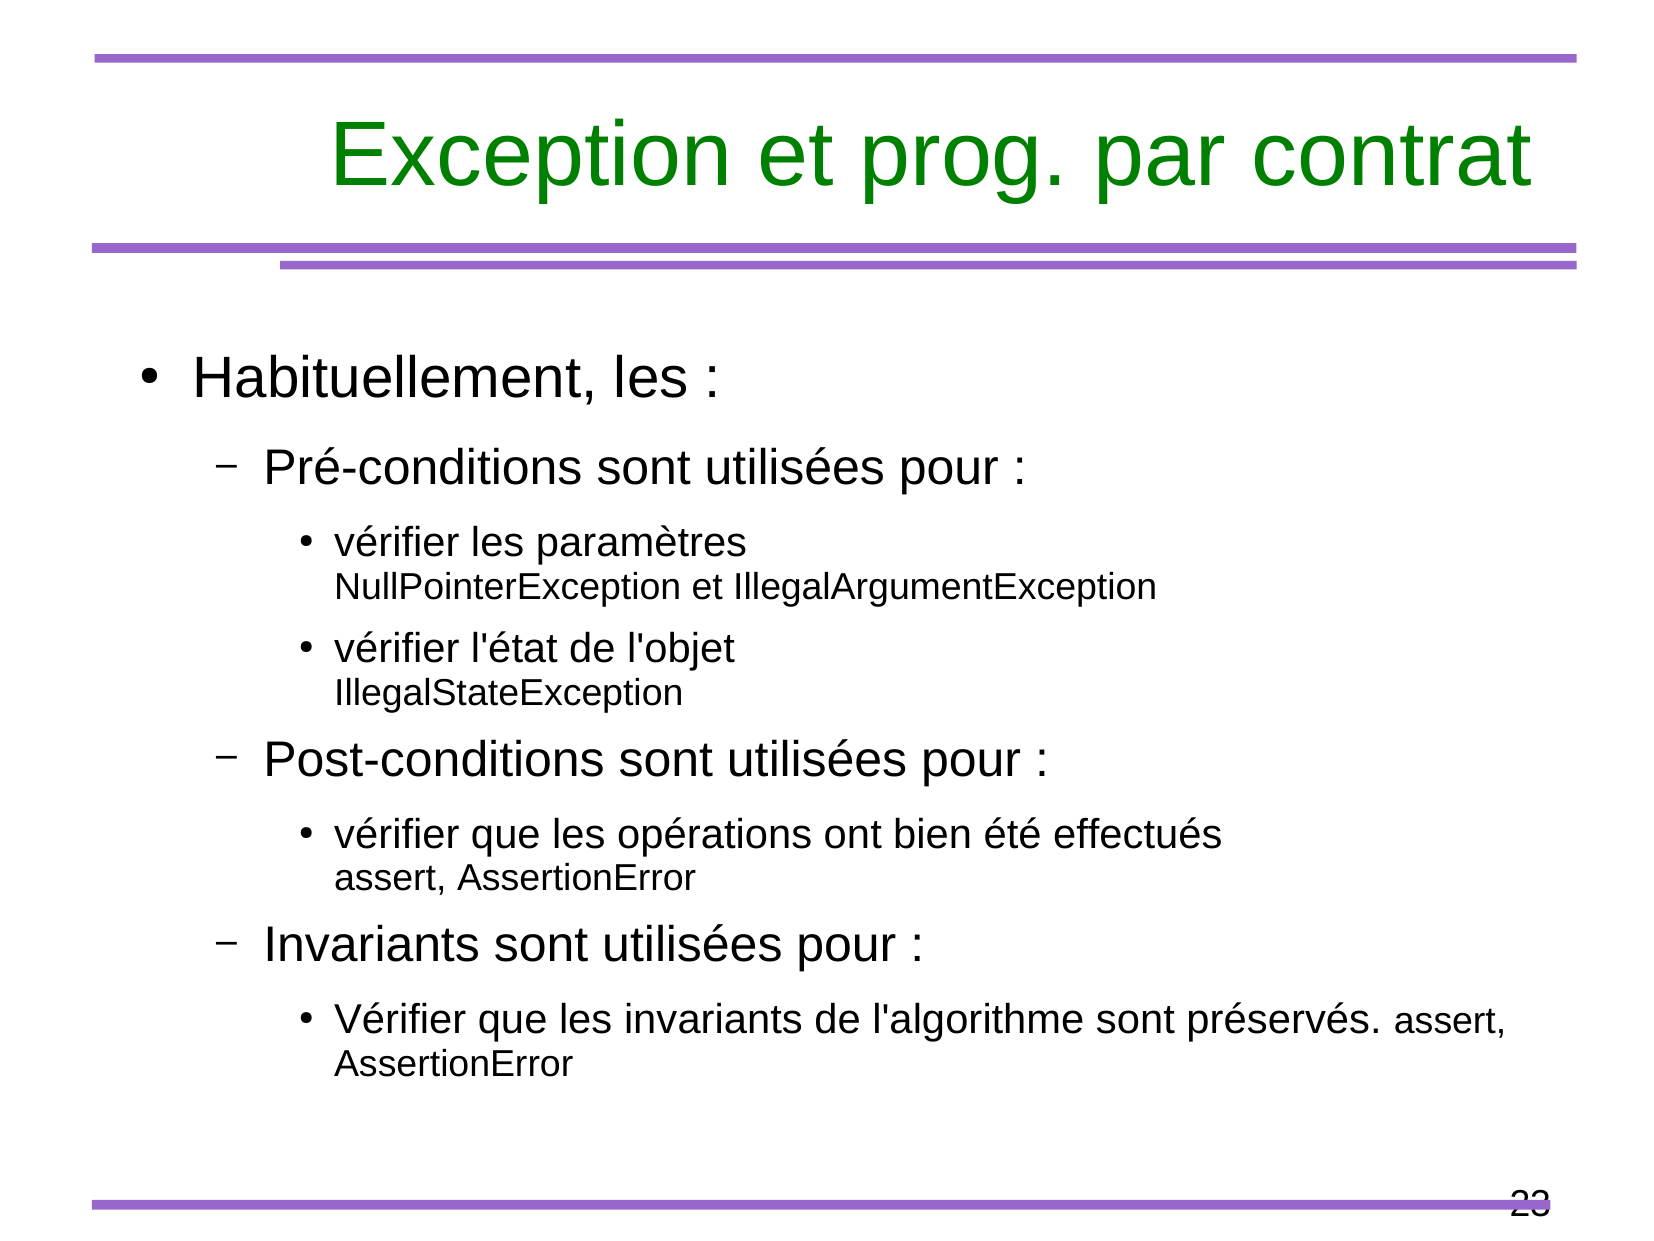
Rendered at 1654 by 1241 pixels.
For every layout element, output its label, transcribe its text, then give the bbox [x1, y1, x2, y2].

title Exception et prog. par contrat [121, 49, 1534, 257]
list Habituellement, les : Pré-conditions sont utilisées pour : vérifier les paramètres NullPointerException et IllegalArgumentException vérifier l'état de l'objet IllegalStateException Post-conditions sont utilisées pour : vérifier que les opérations ont bien été effectués assert, AssertionError Invariants sont utilisées pour : Vérifier que les invariants de l'algorithme sont préservés. assert, AssertionError [121, 344, 1534, 1127]
